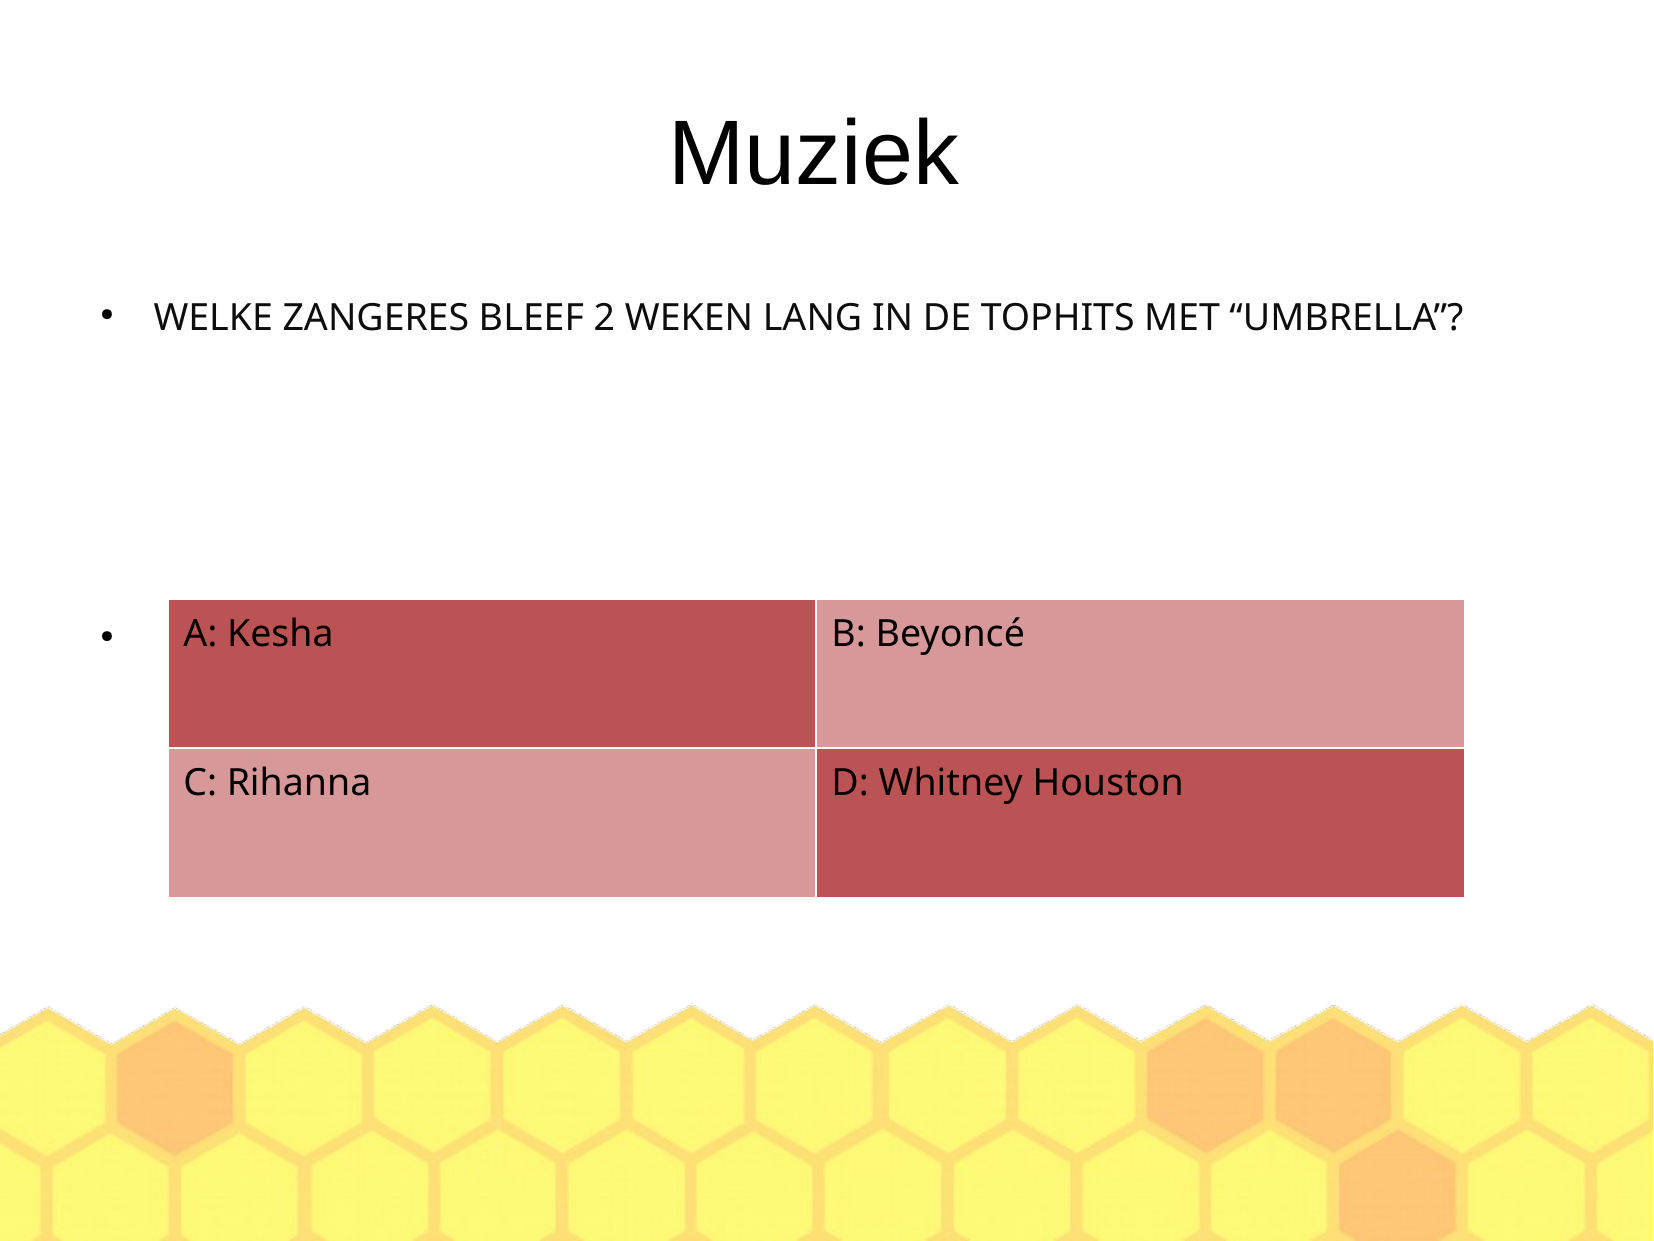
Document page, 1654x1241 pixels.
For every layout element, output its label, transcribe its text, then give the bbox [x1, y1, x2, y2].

title Muziek [82, 49, 1571, 257]
table_cell D: Whitney Houston [817, 749, 1464, 897]
table_header A: Kesha [169, 600, 815, 747]
table_cell C: Rihanna [169, 749, 815, 897]
picture [0, 1001, 1654, 1241]
table_header B: Beyoncé [817, 600, 1464, 747]
list Welke zangeres bleef 2 weken lang in de tophits met “umbrella”? [82, 290, 1571, 1010]
